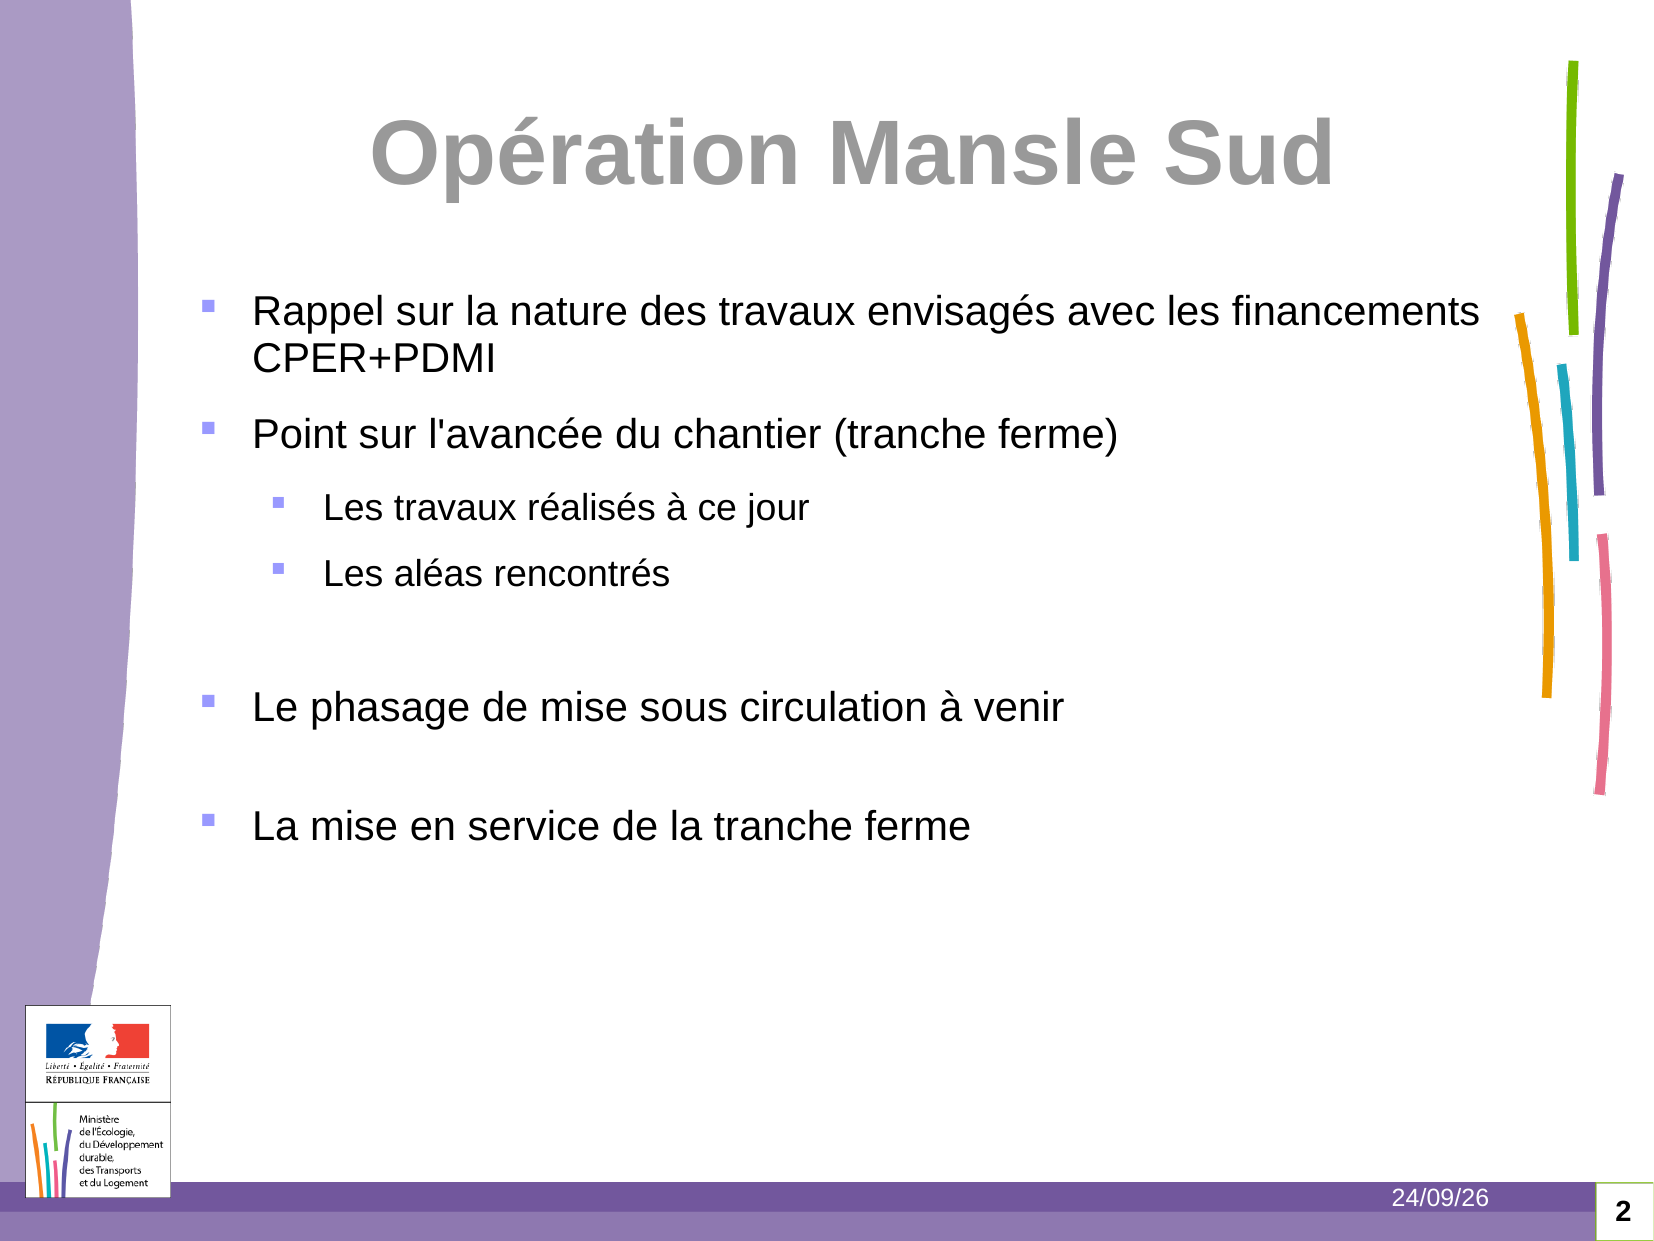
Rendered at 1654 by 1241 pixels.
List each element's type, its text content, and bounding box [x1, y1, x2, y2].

title Opération Mansle Sud [136, 56, 1571, 250]
picture [0, 0, 1654, 1241]
list Rappel sur la nature des travaux envisagés avec les financements CPER+PDMI Point sur l'avancée du chantier (tranche ferme) Les travaux réalisés à ce jour Les aléas rencontrés Le phasage de mise sous circulation à venir La mise en service de la tranche ferme [181, 288, 1511, 1107]
